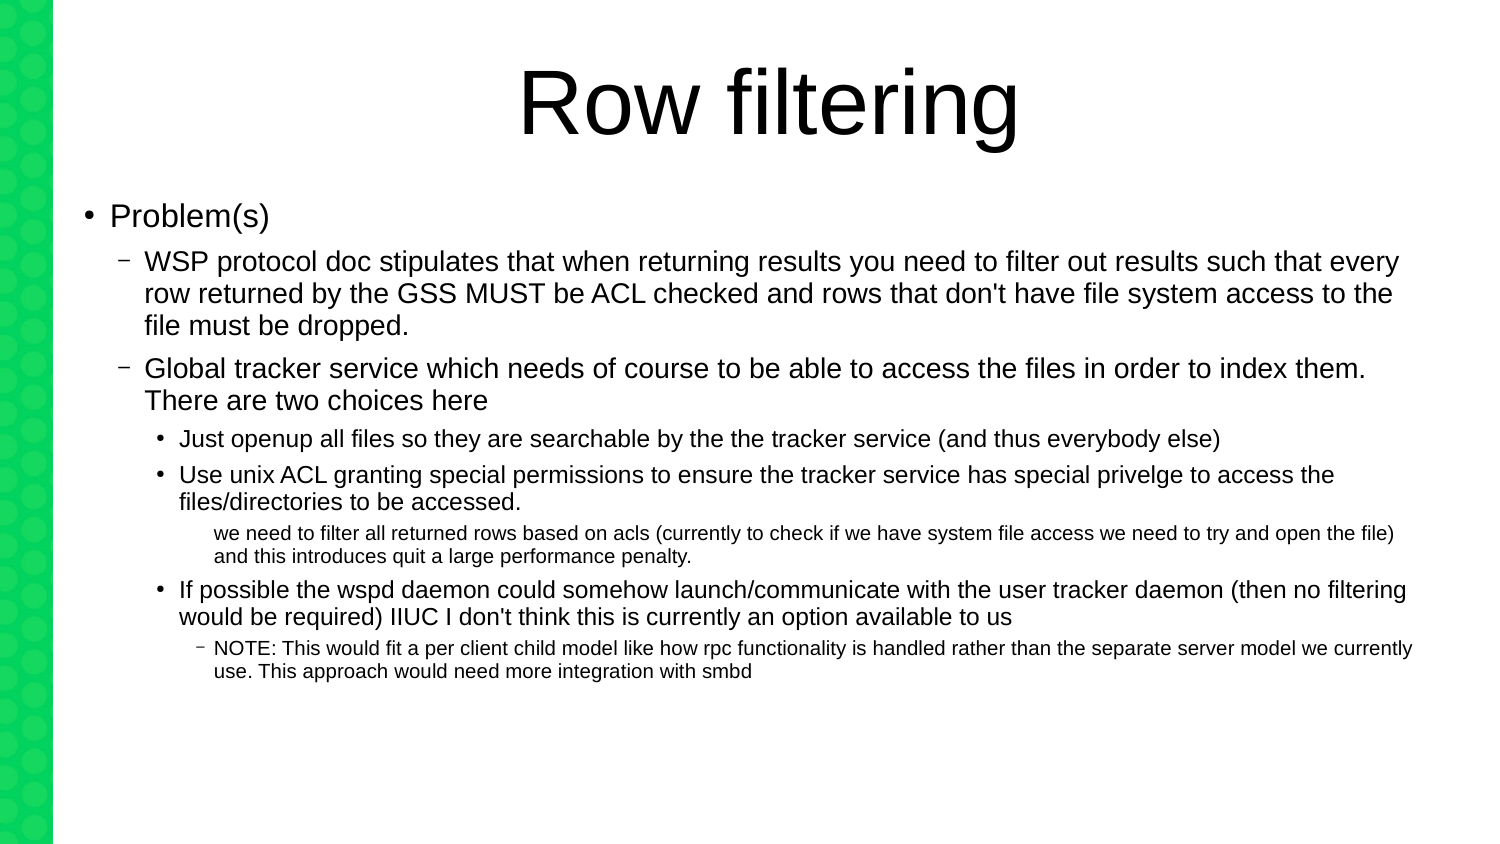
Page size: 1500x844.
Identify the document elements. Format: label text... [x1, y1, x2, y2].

picture [0, 0, 61, 844]
list Problem(s) WSP protocol doc stipulates that when returning results you need to filter out results such that every row returned by the GSS MUST be ACL checked and rows that don't have file system access to the file must be dropped. Global tracker service which needs of course to be able to access the files in order to index them. There are two choices here Just openup all files so they are searchable by the the tracker service (and thus everybody else) Use unix ACL granting special permissions to ensure the tracker service has special privelge to access the files/directories to be accessed. we need to filter all returned rows based on acls (currently to check if we have system file access we need to try and open the file) and this introduces quit a large performance penalty. If possible the wspd daemon could somehow launch/communicate with the user tracker daemon (then no filtering would be required) IIUC I don't think this is currently an option available to us NOTE: This would fit a per client child model like how rpc functionality is handled rather than the separate server model we currently use. This approach would need more integration with smbd [75, 197, 1425, 687]
title Row filtering [143, 51, 1397, 154]
